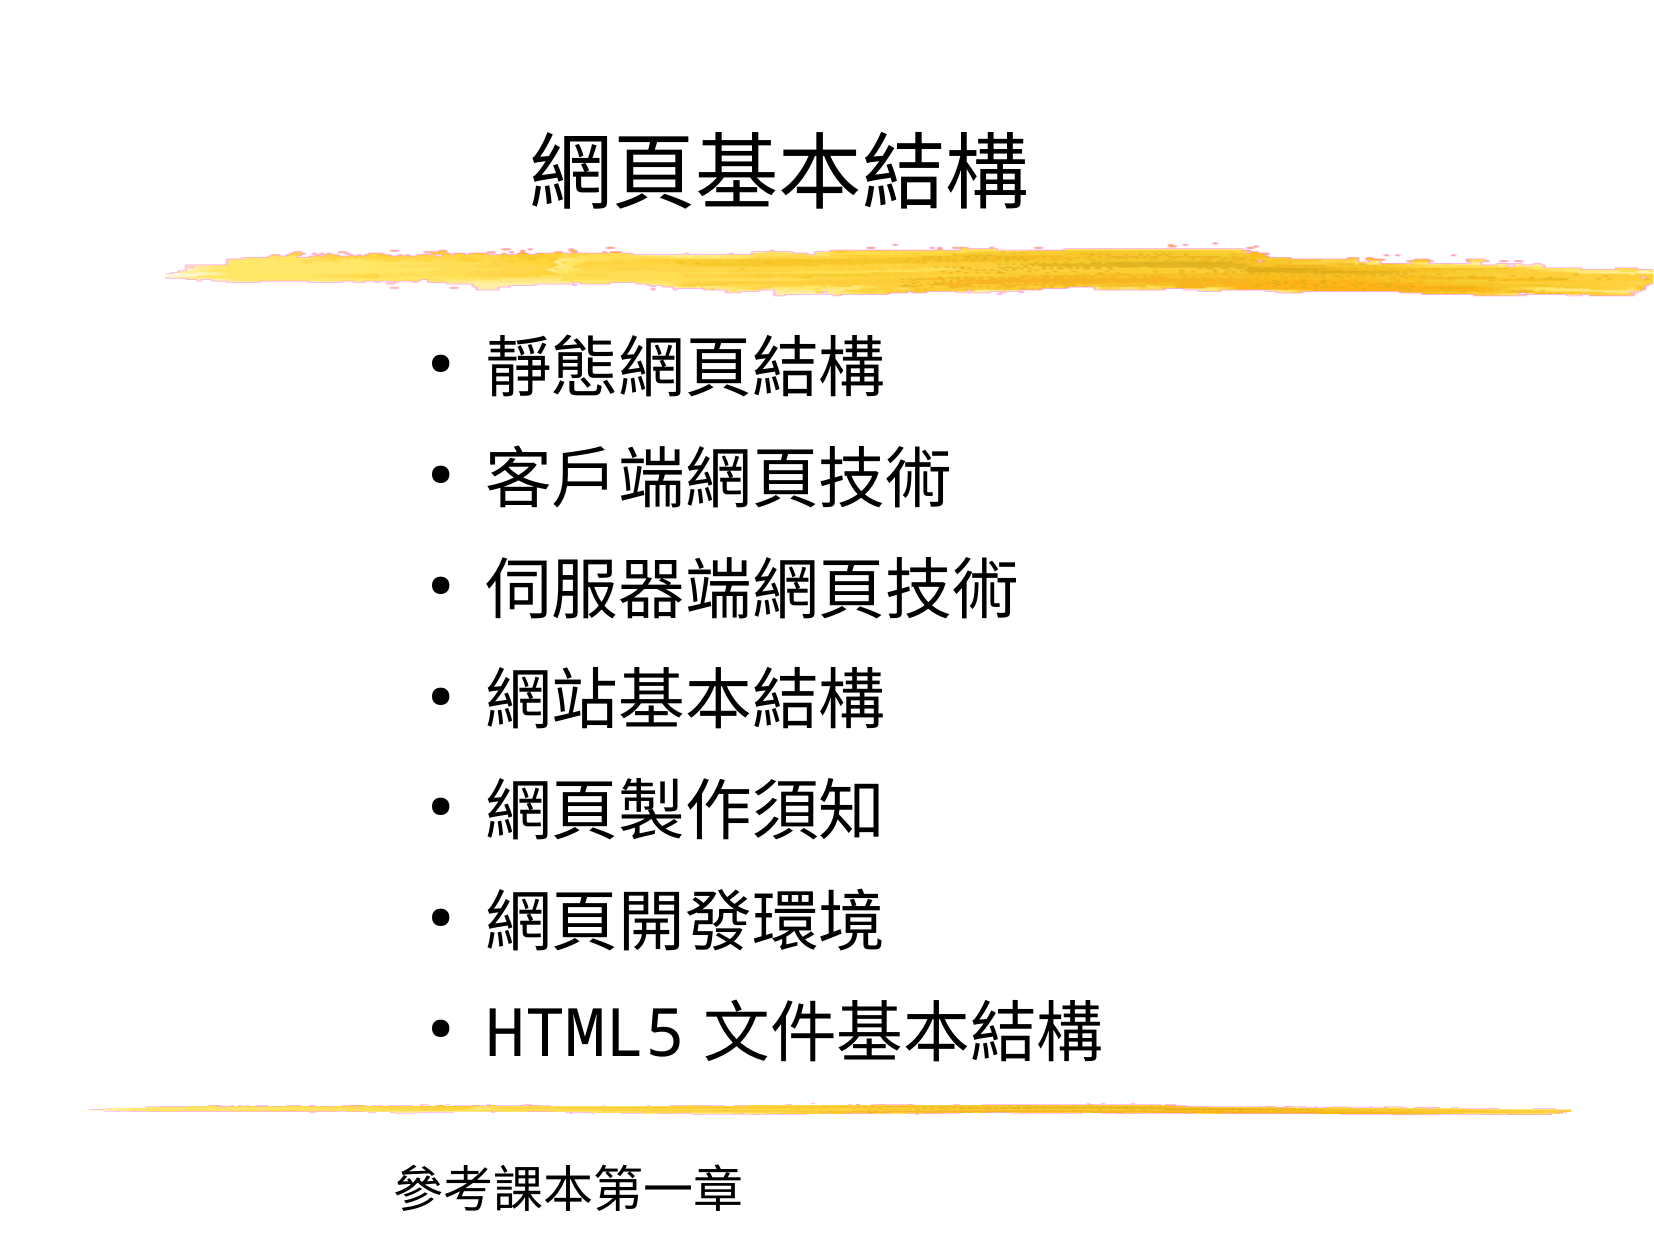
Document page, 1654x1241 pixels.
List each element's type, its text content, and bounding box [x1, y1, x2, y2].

text_box 參考課本第一章 [393, 1144, 744, 1198]
picture [82, 1102, 1571, 1117]
title 網頁基本結構 [76, 12, 1482, 235]
picture [165, 237, 1654, 308]
list 靜態網頁結構 客戶端網頁技術 伺服器端網頁技術 網站基本結構 網頁製作須知 網頁開發環境 HTML5文件基本結構 [414, 307, 1428, 1067]
